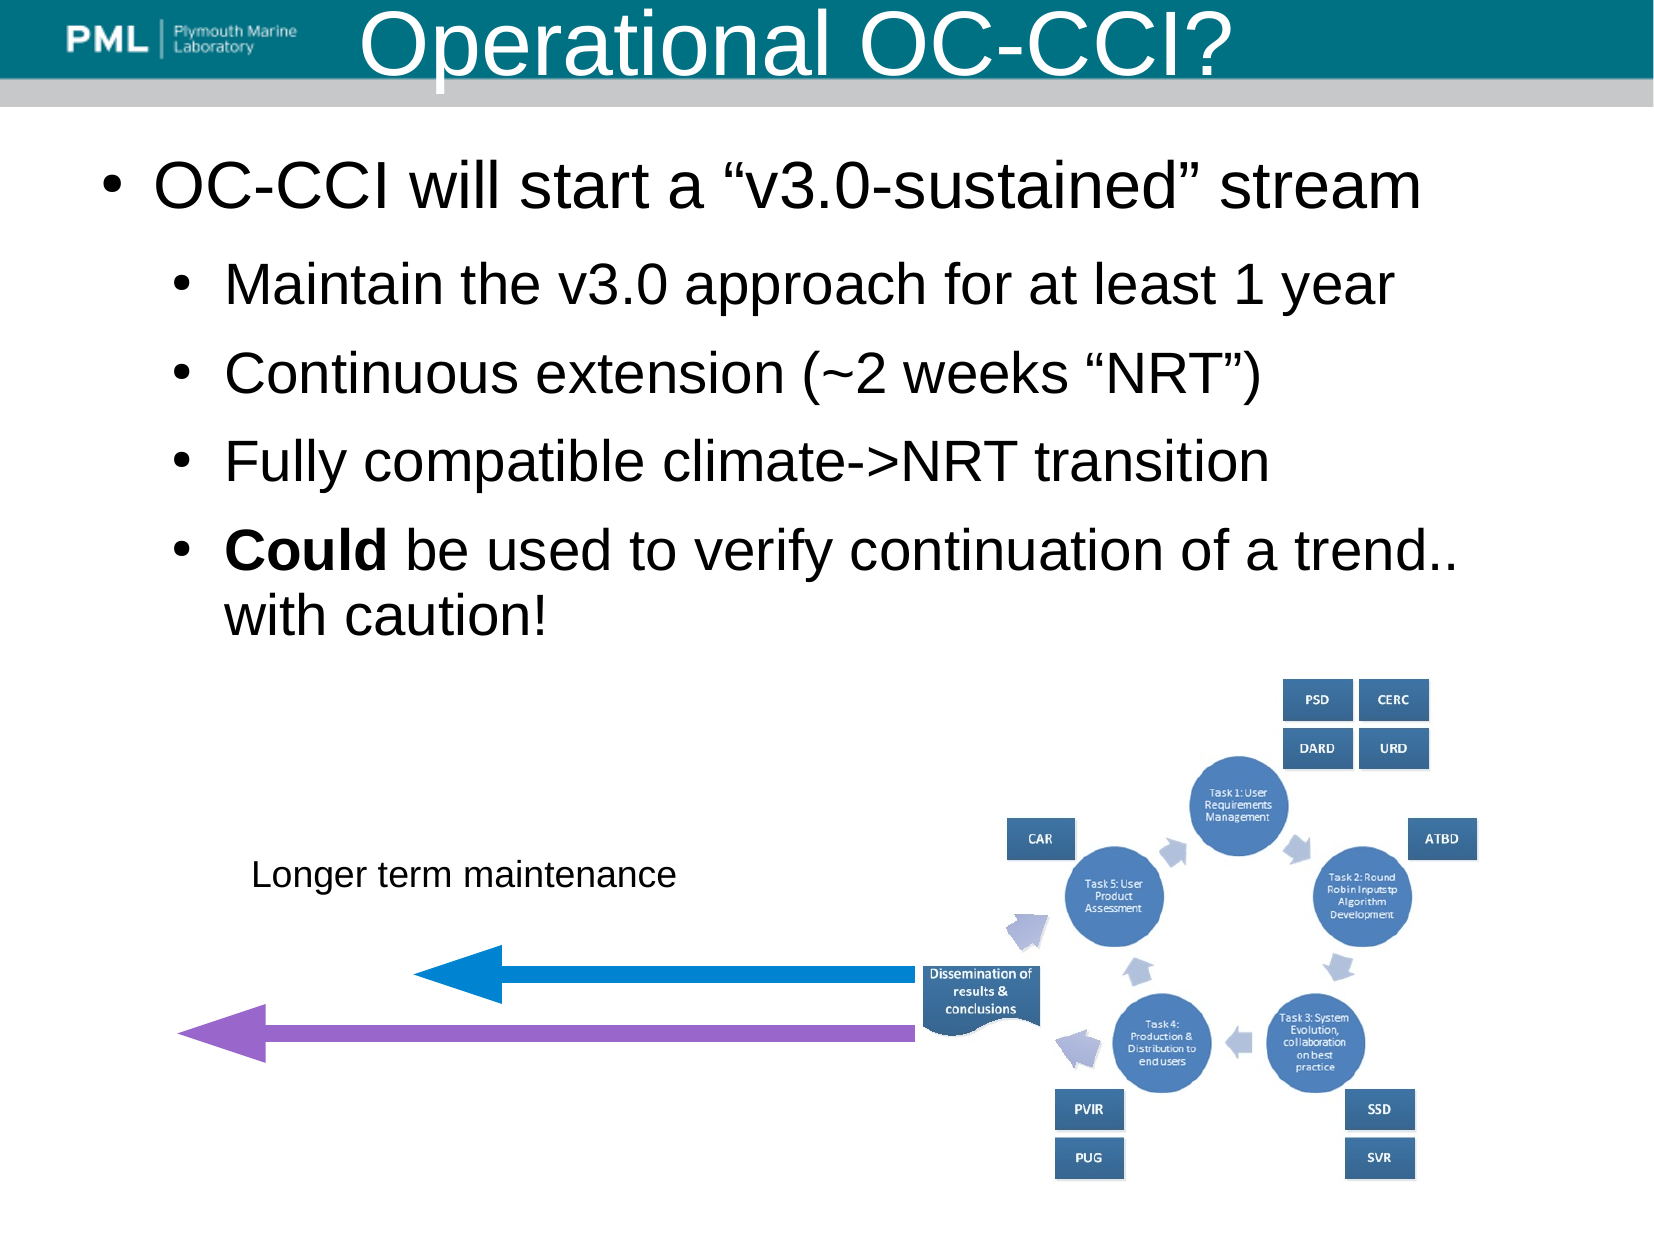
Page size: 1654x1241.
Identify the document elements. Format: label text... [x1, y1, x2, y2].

list OC-CCI will start a “v3.0-sustained” stream Maintain the v3.0 approach for at least 1 year Continuous extension (~2 weeks “NRT”) Fully compatible climate->NRT transition Could be used to verify continuation of a trend.. with caution! [82, 147, 1571, 867]
picture [921, 677, 1506, 1182]
title Operational OC-CCI? [324, 0, 1270, 96]
text_box Longer term maintenance [236, 846, 709, 945]
picture [0, 0, 1654, 107]
